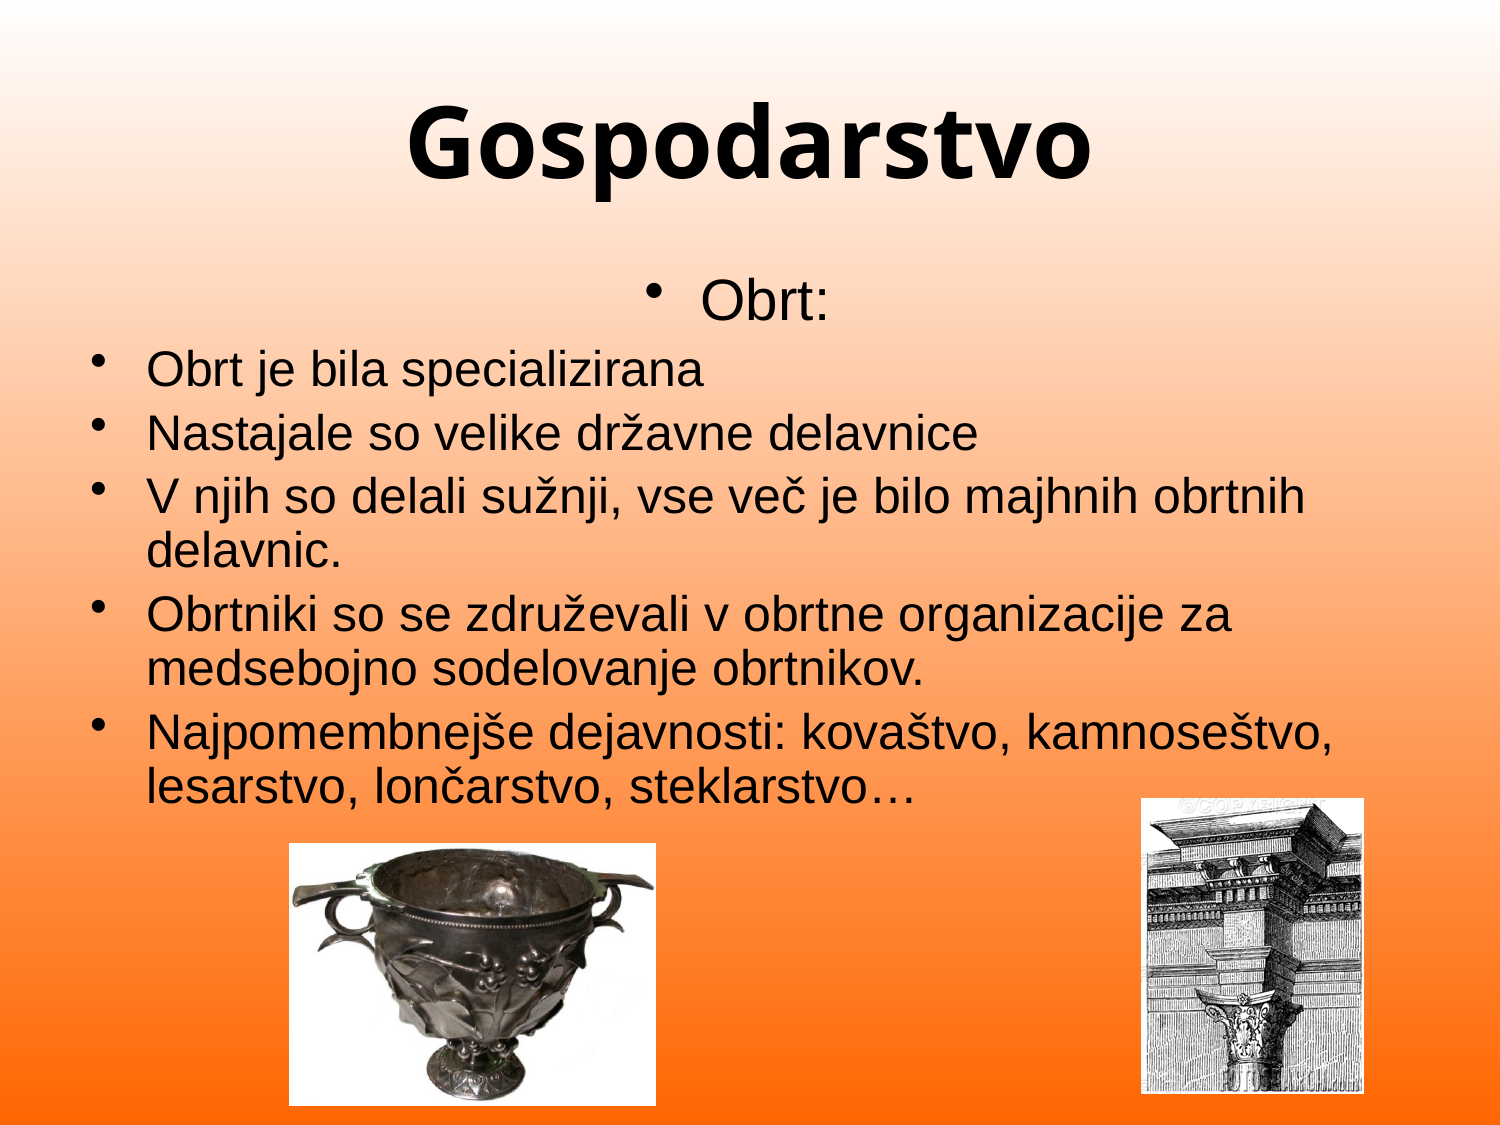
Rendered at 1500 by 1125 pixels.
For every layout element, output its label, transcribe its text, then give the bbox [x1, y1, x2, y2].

list Obrt: Obrt je bila specializirana Nastajale so velike državne delavnice V njih so delali sužnji, vse več je bilo majhnih obrtnih delavnic. Obrtniki so se združevali v obrtne organizacije za medsebojno sodelovanje obrtnikov. Najpomembnejše dejavnosti: kovaštvo, kamnoseštvo, lesarstvo, lončarstvo, steklarstvo… [75, 262, 1400, 870]
title Gospodarstvo [75, 45, 1425, 233]
picture [289, 843, 656, 1106]
picture [1141, 798, 1364, 1094]
